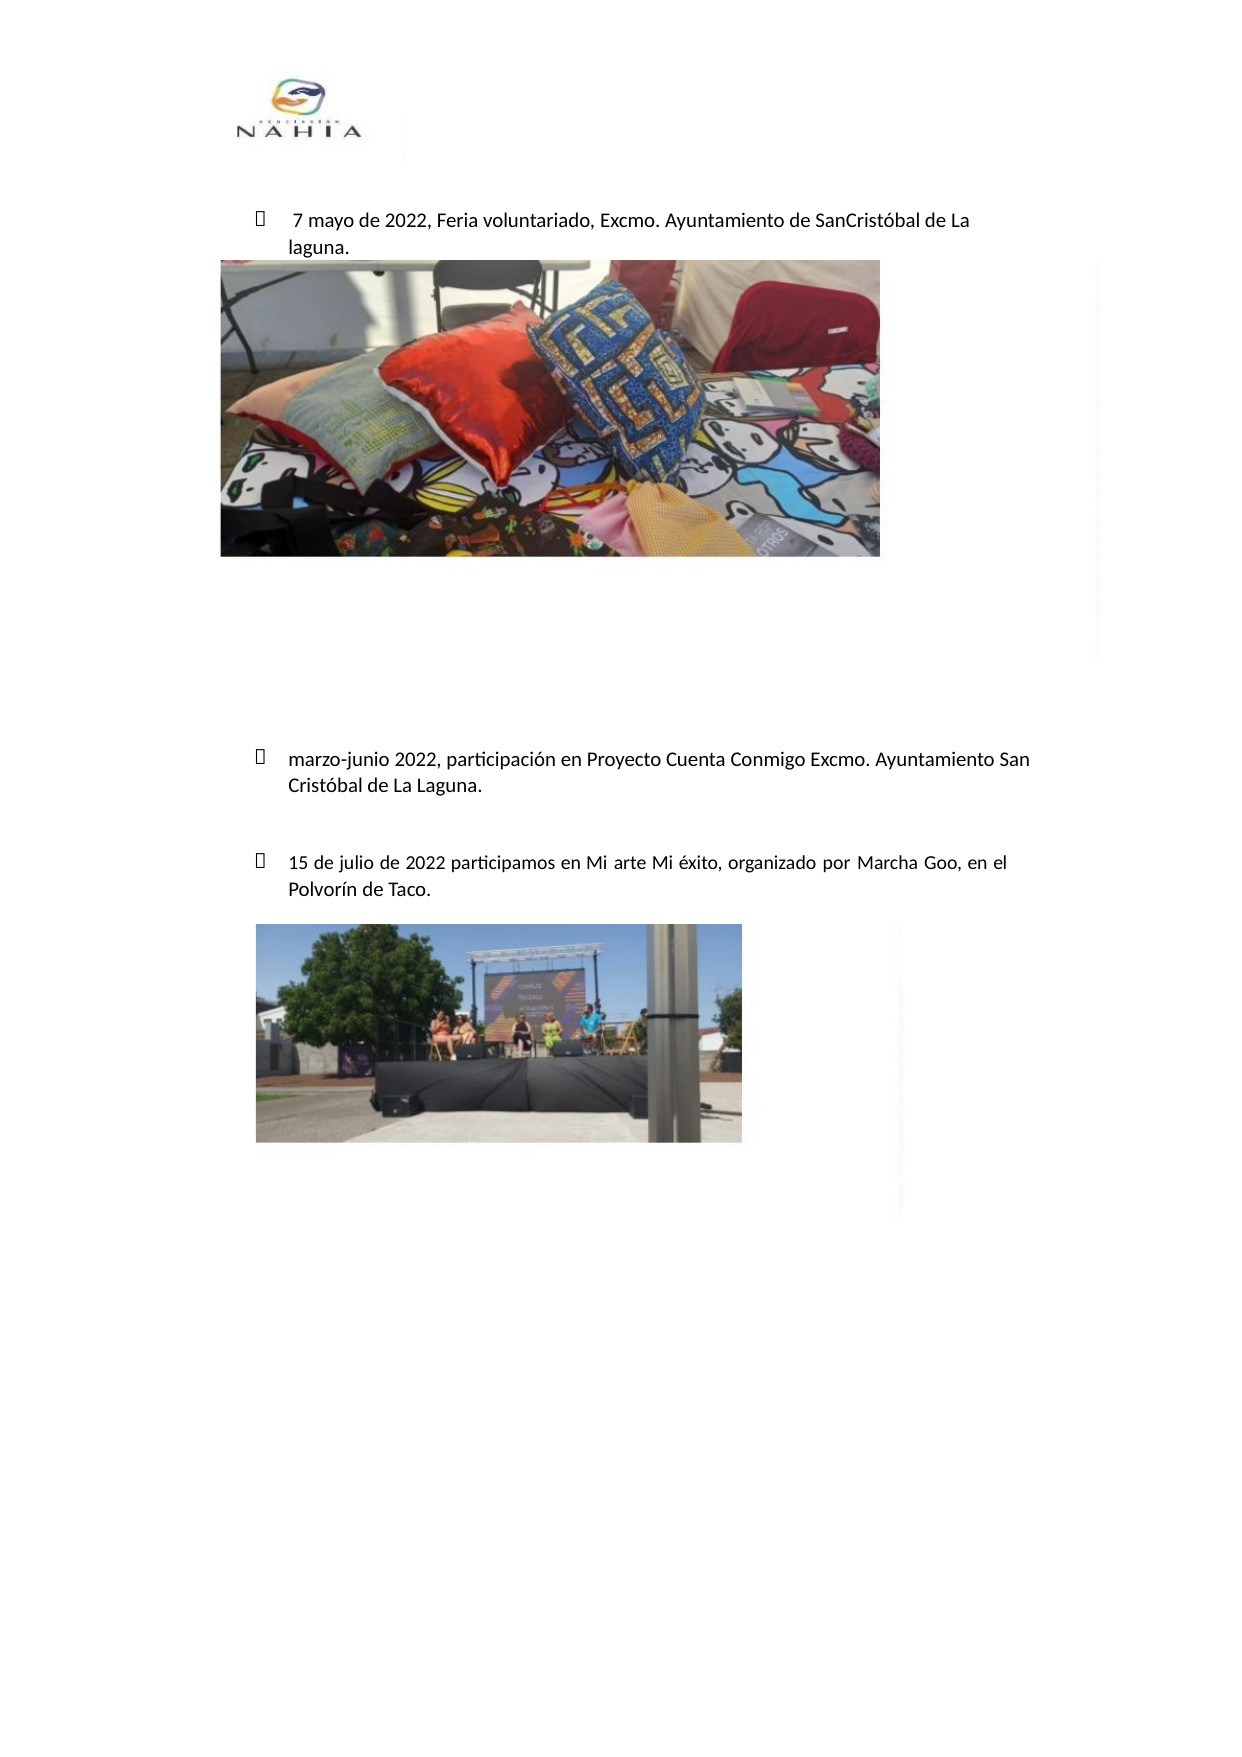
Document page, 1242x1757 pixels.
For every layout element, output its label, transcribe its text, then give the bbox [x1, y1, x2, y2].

text_box   [254, 744, 289, 873]
text_box [255, 924, 904, 1217]
text_box 7 mayo de 2022, Feria voluntariado, Excmo. Ayuntamiento de SanCristóbal de La laguna. [288, 205, 987, 259]
text_box  [254, 205, 288, 231]
text_box [220, 260, 1100, 657]
text_box [236, 71, 407, 164]
text_box marzo-junio 2022, participación en Proyecto Cuenta Conmigo Excmo. Ayuntamiento San Cristóbal de La Laguna. [288, 744, 1047, 798]
text_box 15 de julio de 2022 participamos en Mi arte Mi éxito, organizado por Marcha Goo, en el Polvorín de Taco. [288, 848, 1032, 901]
